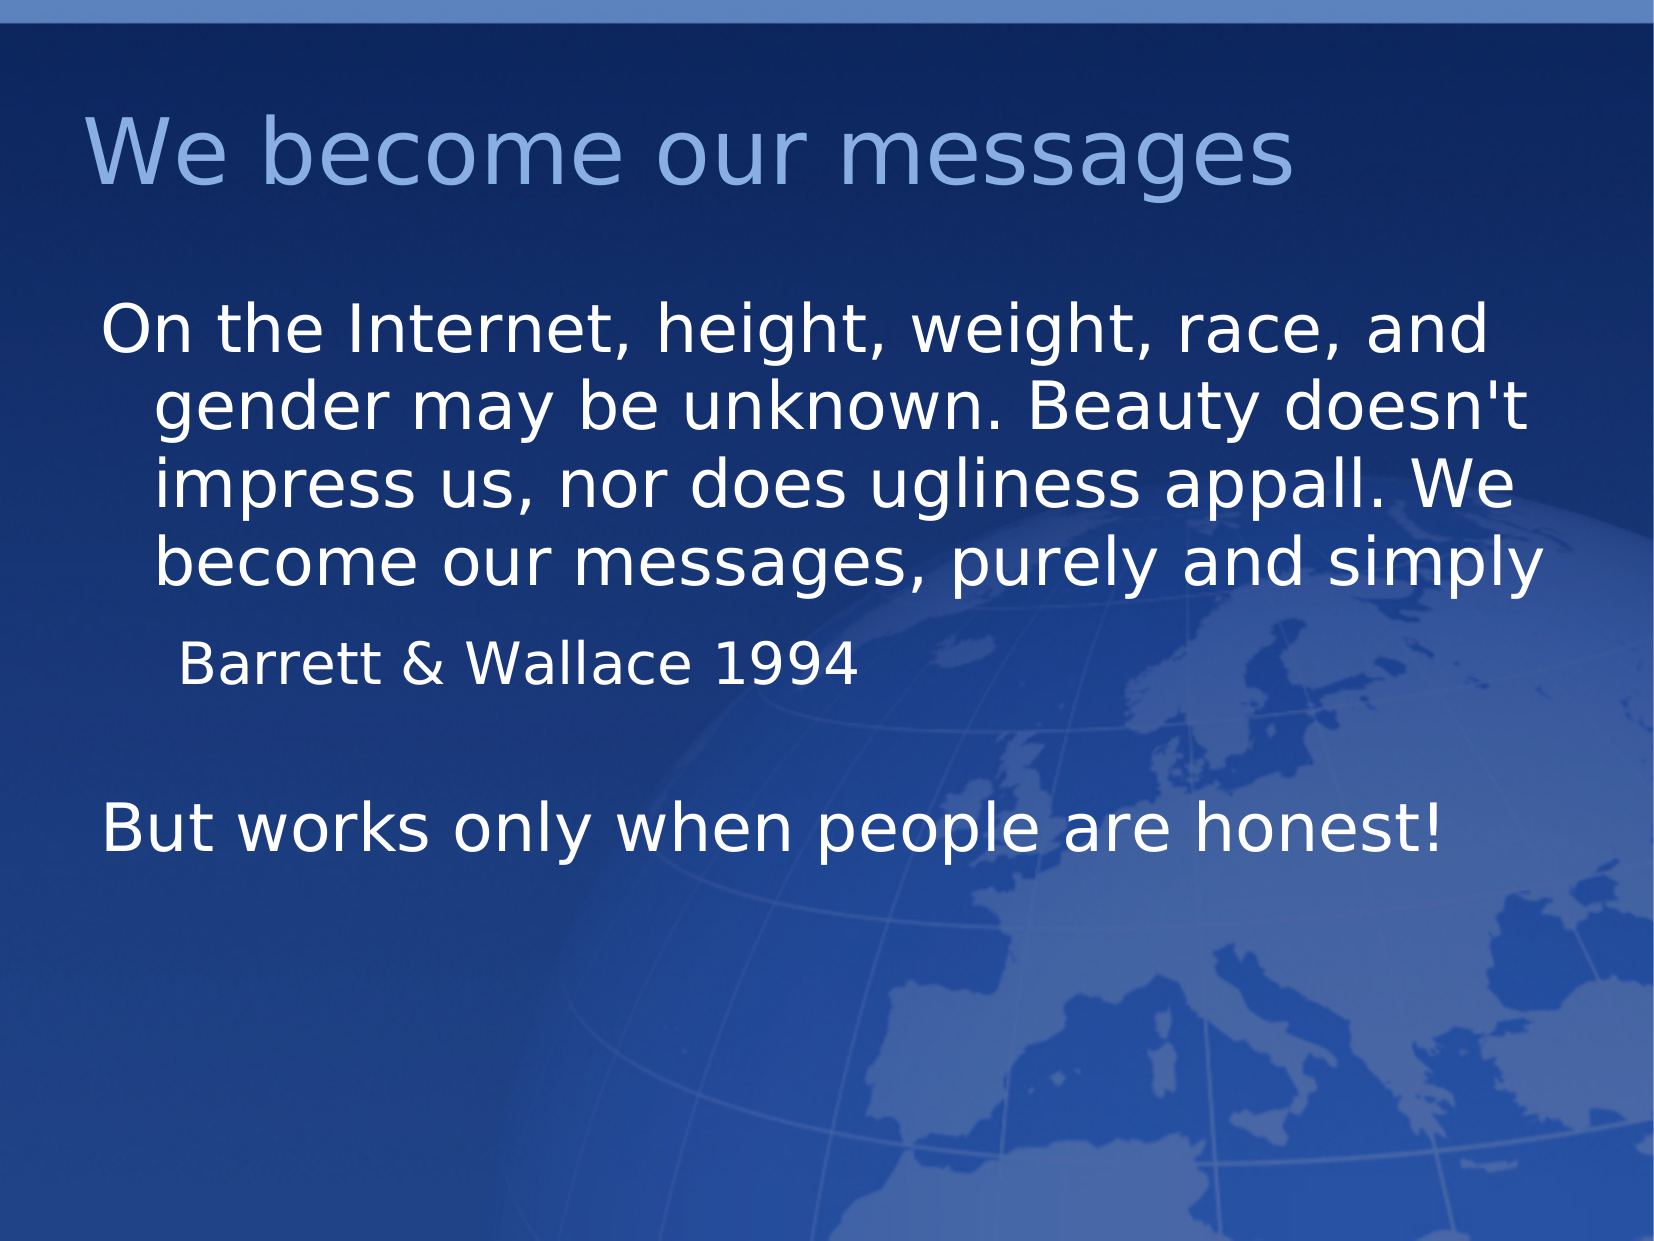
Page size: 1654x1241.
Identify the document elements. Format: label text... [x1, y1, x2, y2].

picture [0, 0, 1654, 1241]
title We become our messages [82, 56, 1571, 250]
list On the Internet, height, weight, race, and gender may be unknown. Beauty doesn't impress us, nor does ugliness appall. We become our messages, purely and simply Barrett & Wallace 1994 But works only when people are honest! [82, 290, 1571, 1094]
